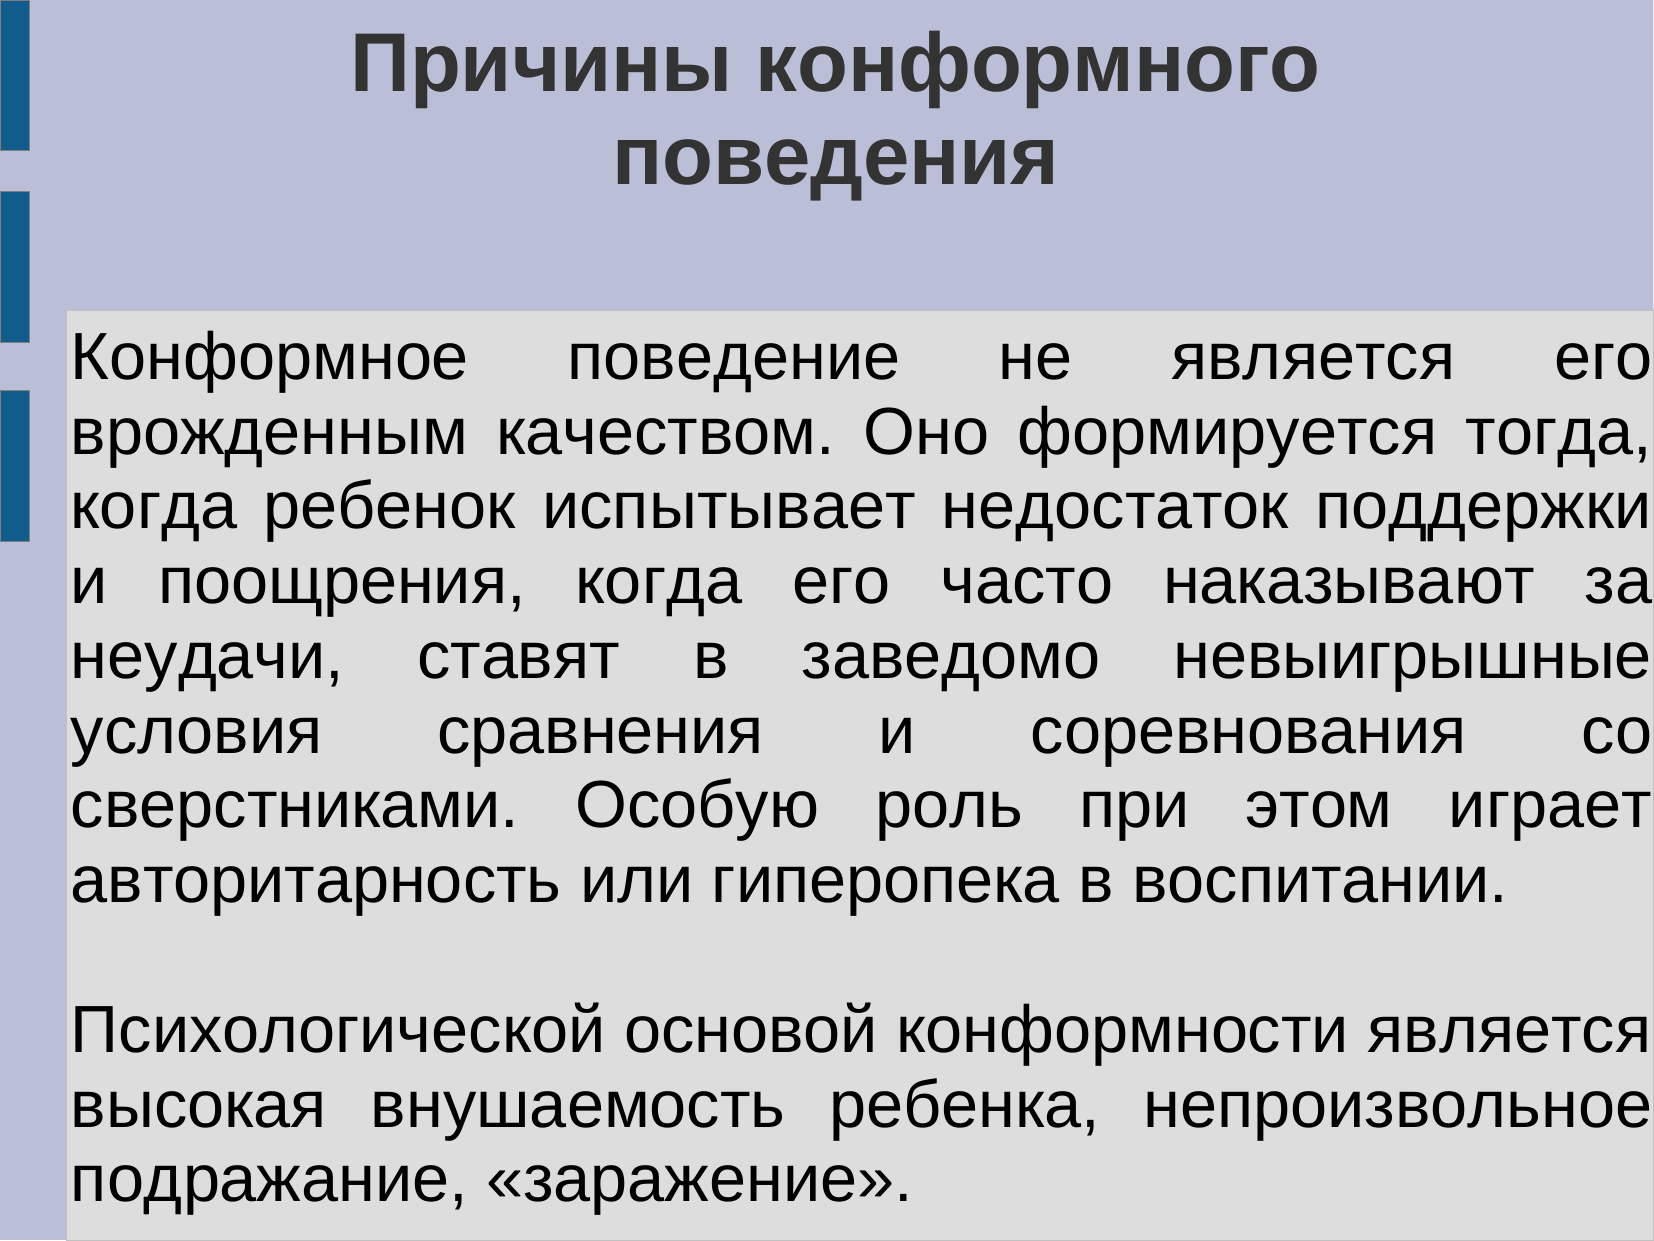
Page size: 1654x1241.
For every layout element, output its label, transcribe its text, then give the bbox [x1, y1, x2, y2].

title Причины конформного поведения [129, 5, 1543, 213]
list Конформное поведение не является его врожденным качеством. Оно формируется тогда, когда ребенок испытывает недостаток поддержки и поощрения, когда его часто наказывают за неудачи, ставят в заведомо невыигрышные условия сравнения и соревнования со сверстниками. Особую роль при этом играет авторитарность или гиперопека в воспитании. Психологической основой конформности является высокая внушаемость ребенка, непроизвольное подражание, «заражение». [0, 318, 1654, 1241]
